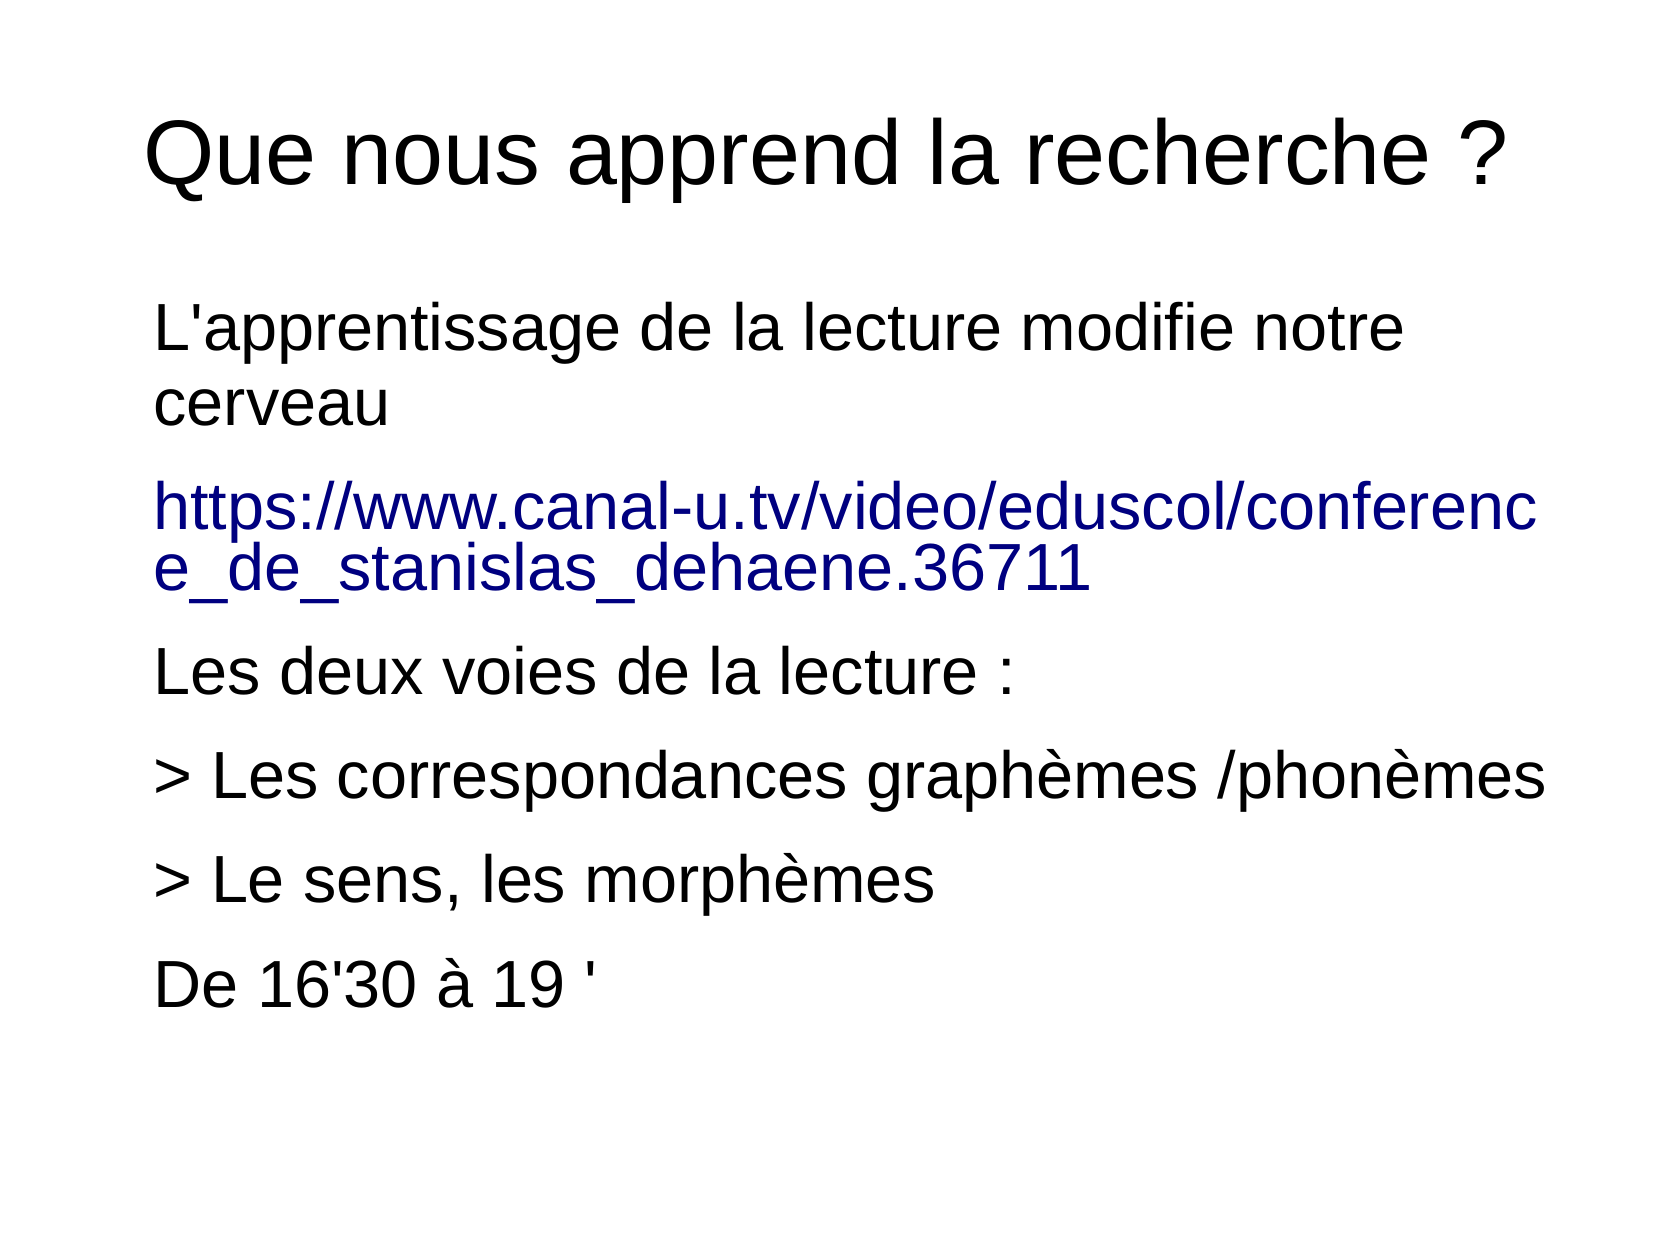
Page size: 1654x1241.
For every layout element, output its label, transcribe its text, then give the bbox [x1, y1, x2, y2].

title Que nous apprend la recherche ? [82, 49, 1571, 257]
list L'apprentissage de la lecture modifie notre cerveau https://www.canal-u.tv/video/eduscol/conference_de_stanislas_dehaene.36711 Les deux voies de la lecture : > Les correspondances graphèmes /phonèmes > Le sens, les morphèmes De 16'30 à 19 ' [82, 290, 1571, 1165]
